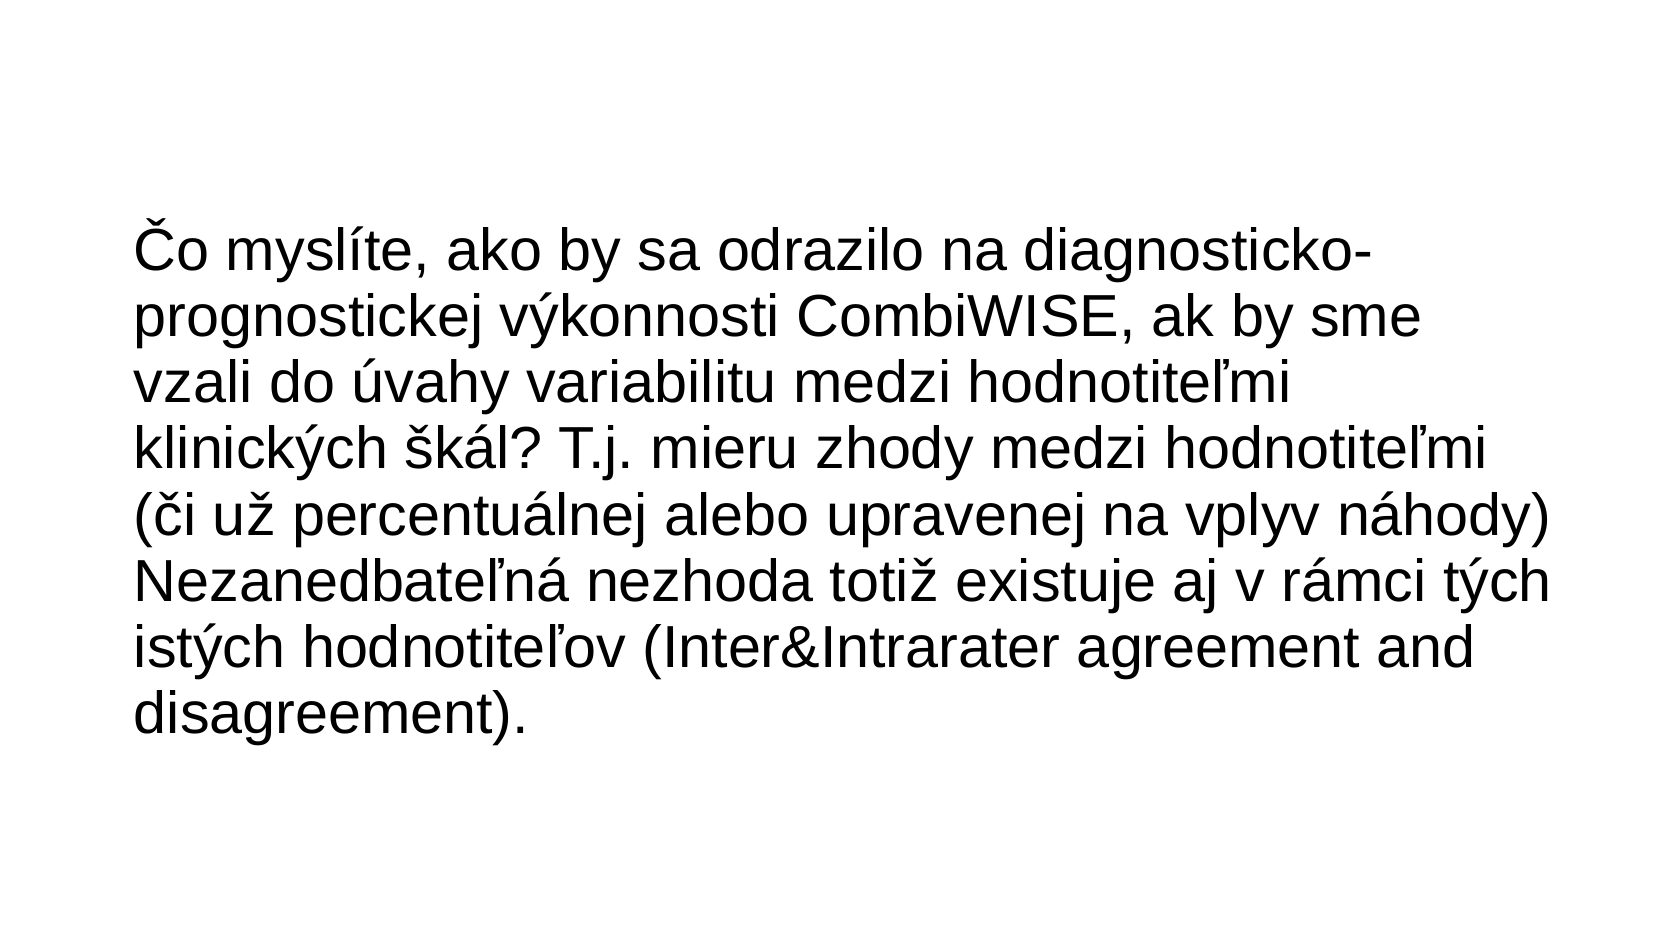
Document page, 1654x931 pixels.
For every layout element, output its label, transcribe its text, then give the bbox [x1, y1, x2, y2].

list Čo myslíte, ako by sa odrazilo na diagnosticko-prognostickej výkonnosti CombiWISE, ak by sme vzali do úvahy variabilitu medzi hodnotiteľmi klinických škál? T.j. mieru zhody medzi hodnotiteľmi (či už percentuálnej alebo upravenej na vplyv náhody) Nezanedbateľná nezhoda totiž existuje aj v rámci tých istých hodnotiteľov (Inter&Intrarater agreement and disagreement). [70, 216, 1559, 756]
